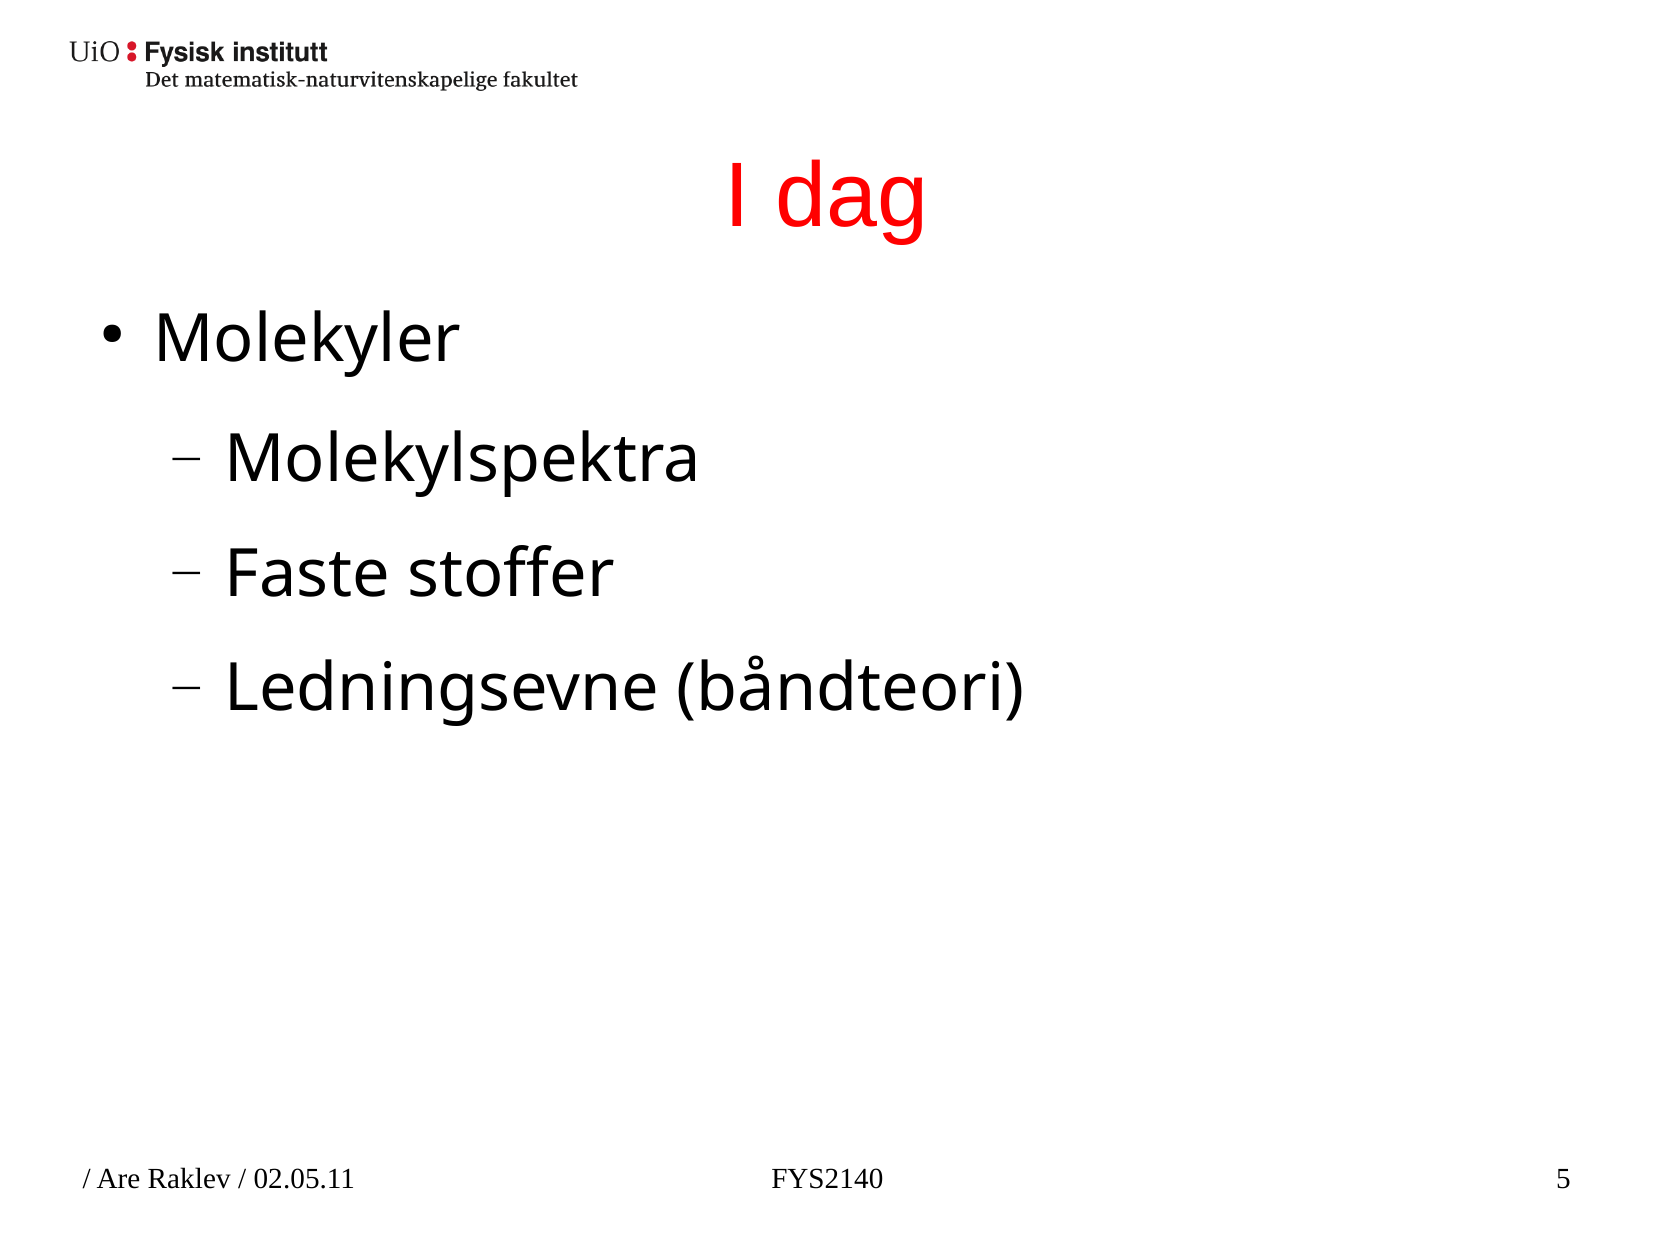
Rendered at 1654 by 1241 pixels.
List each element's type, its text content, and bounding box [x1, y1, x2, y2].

picture [68, 37, 581, 93]
title I dag [82, 90, 1571, 290]
list Molekyler Molekylspektra Faste stoffer Ledningsevne (båndteori) [82, 290, 1613, 1094]
